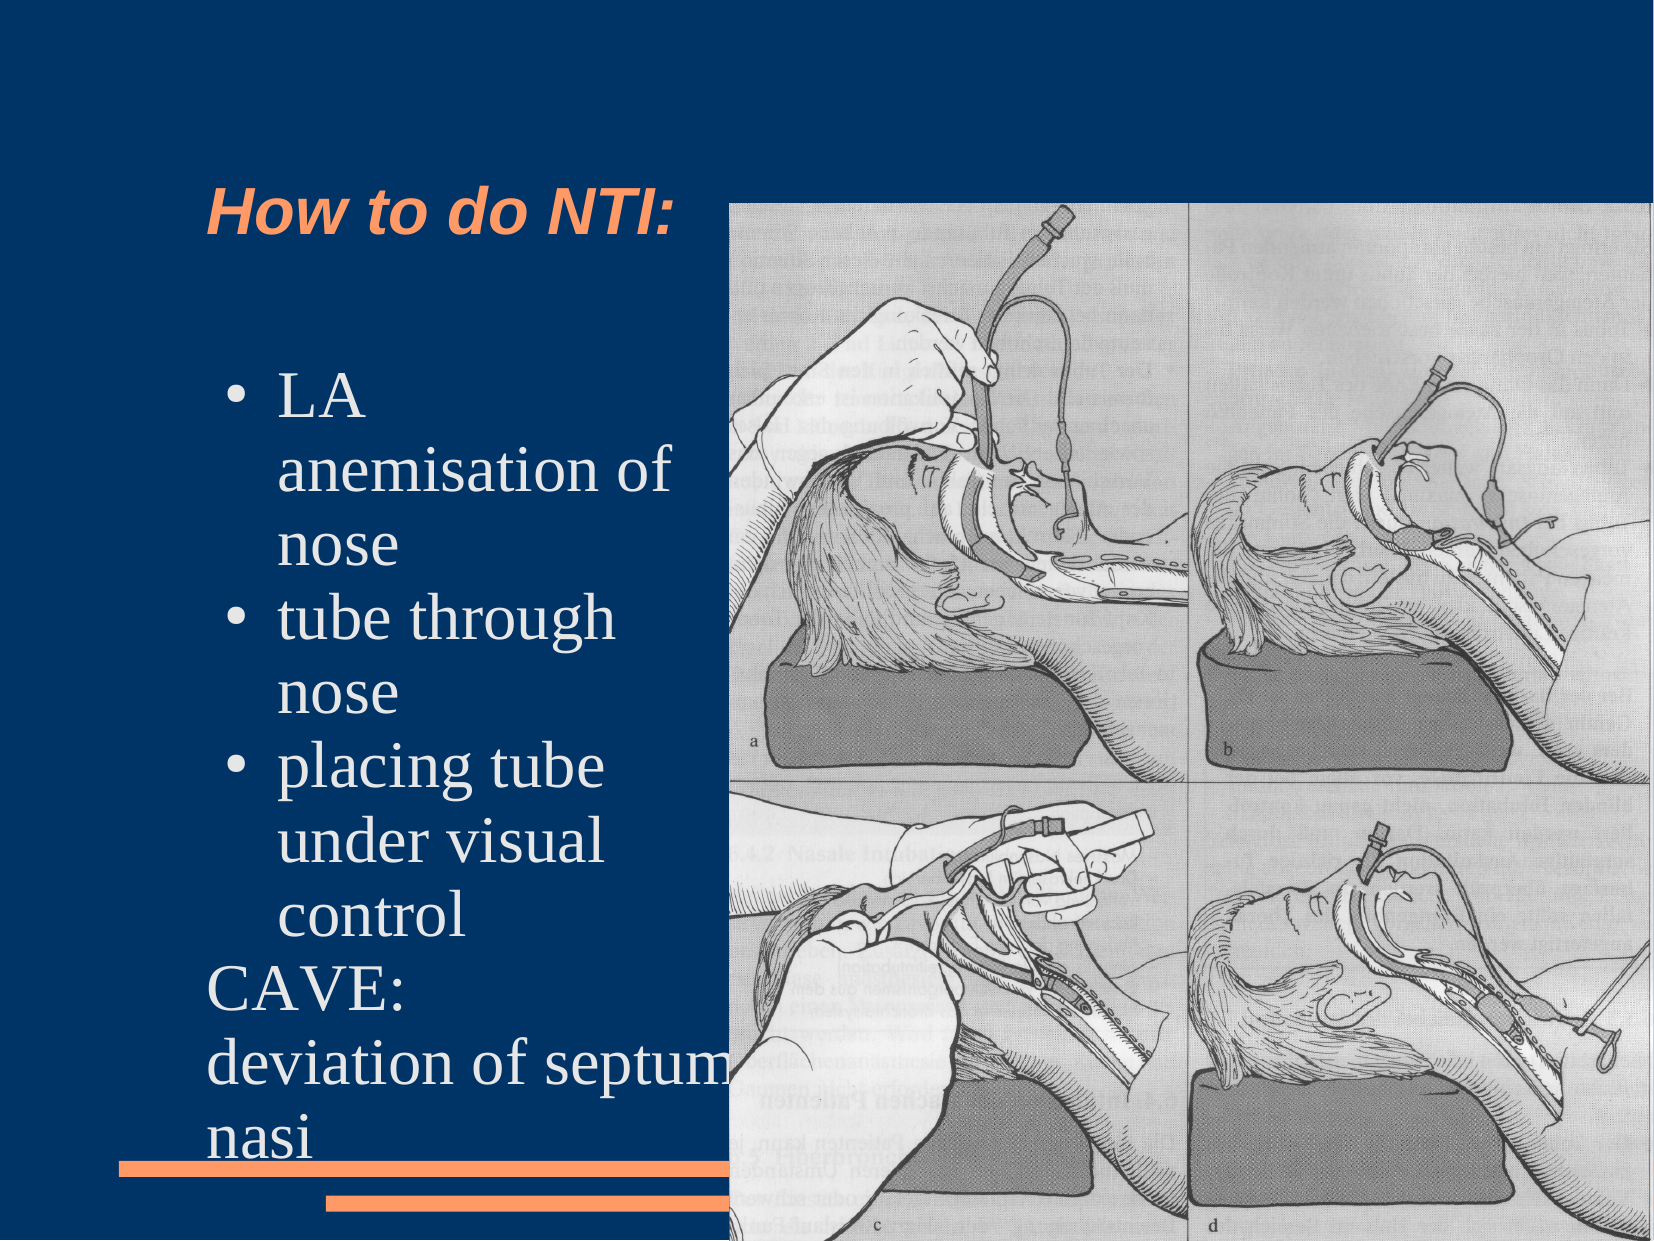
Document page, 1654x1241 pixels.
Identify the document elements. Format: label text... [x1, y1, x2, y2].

title How to do NTI: [206, 110, 1613, 317]
list LA anemisation of nose tube through nose placing tube under visual control CAVE: deviation of septum nasi [206, 358, 729, 1173]
picture [729, 203, 1654, 1241]
